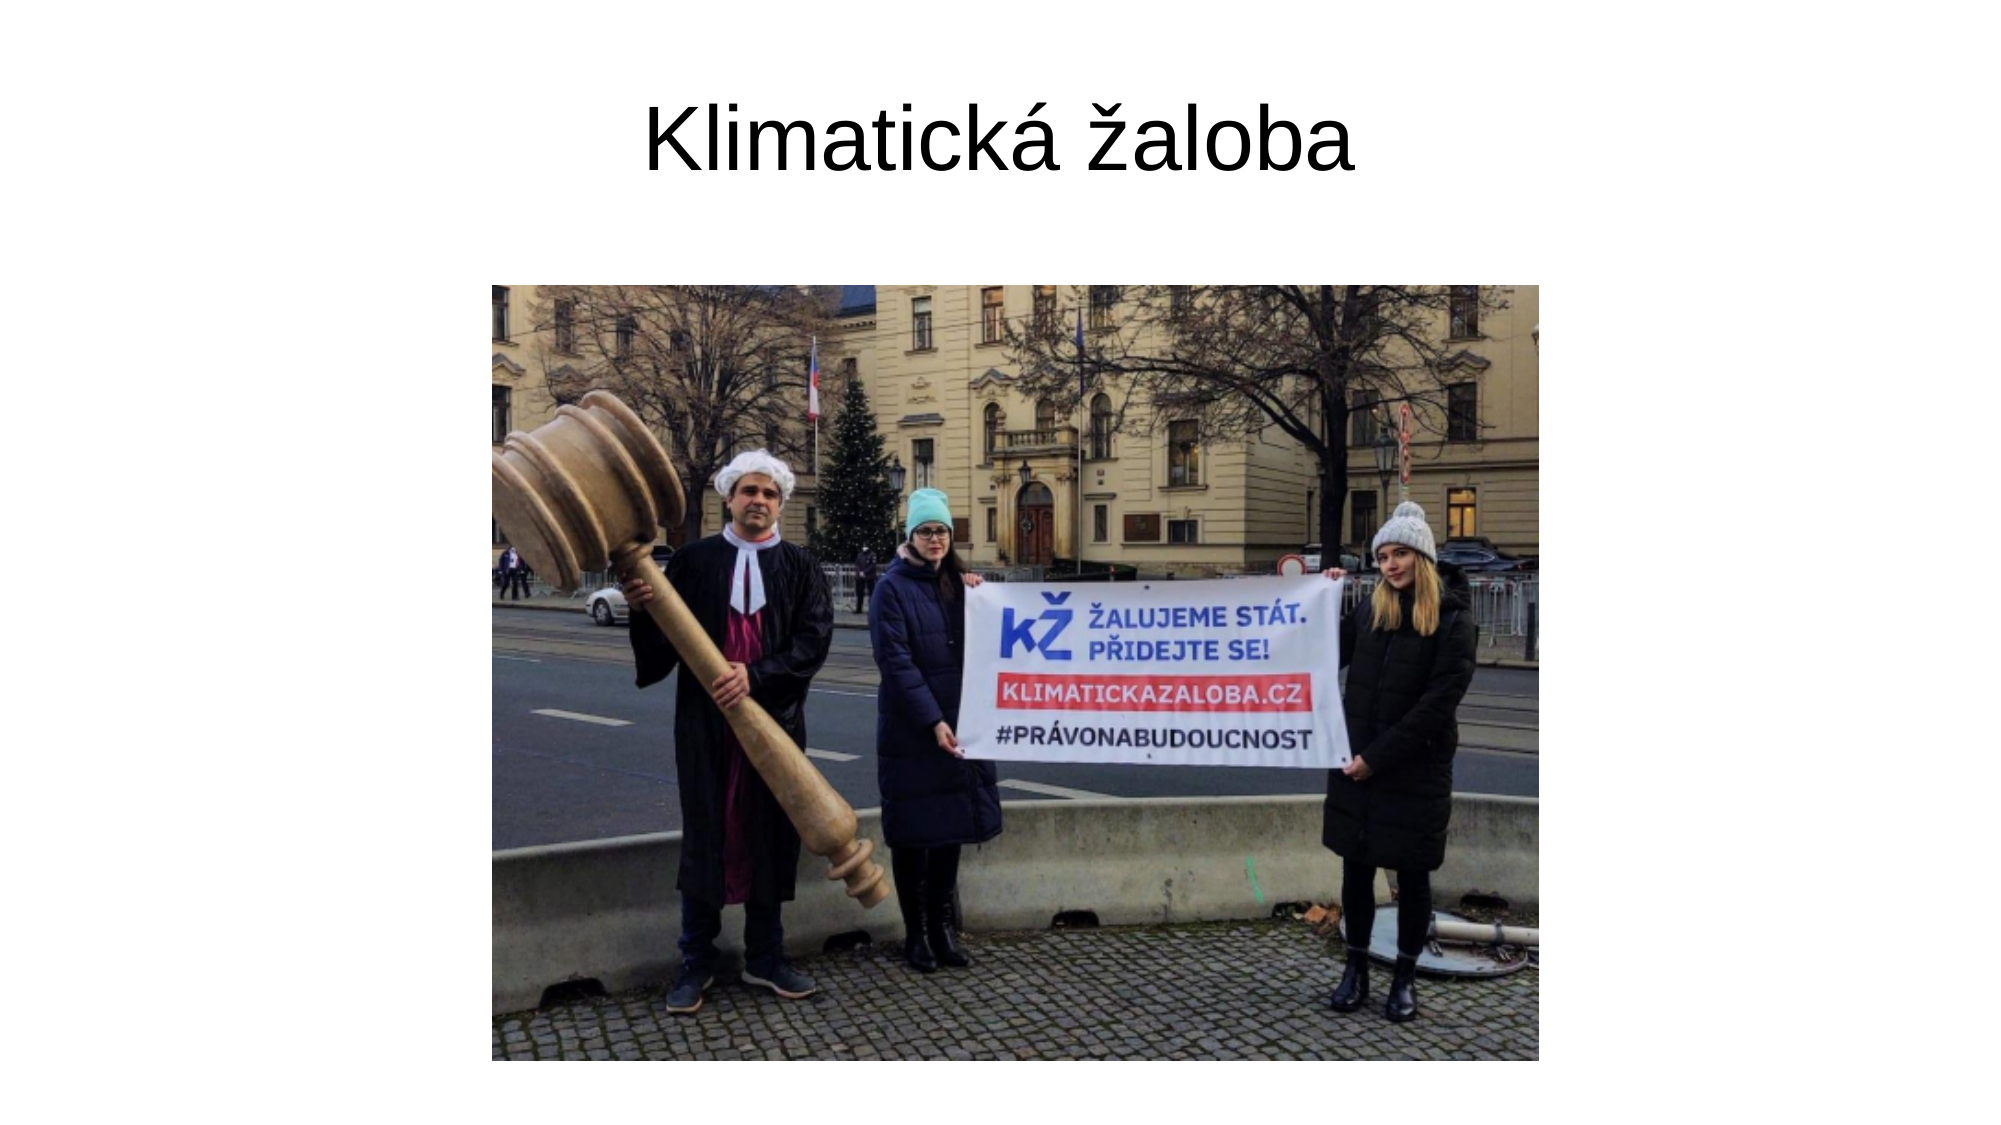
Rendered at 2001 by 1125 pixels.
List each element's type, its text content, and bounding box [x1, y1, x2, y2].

picture [492, 285, 1539, 1061]
title Klimatická žaloba [99, 44, 1900, 233]
